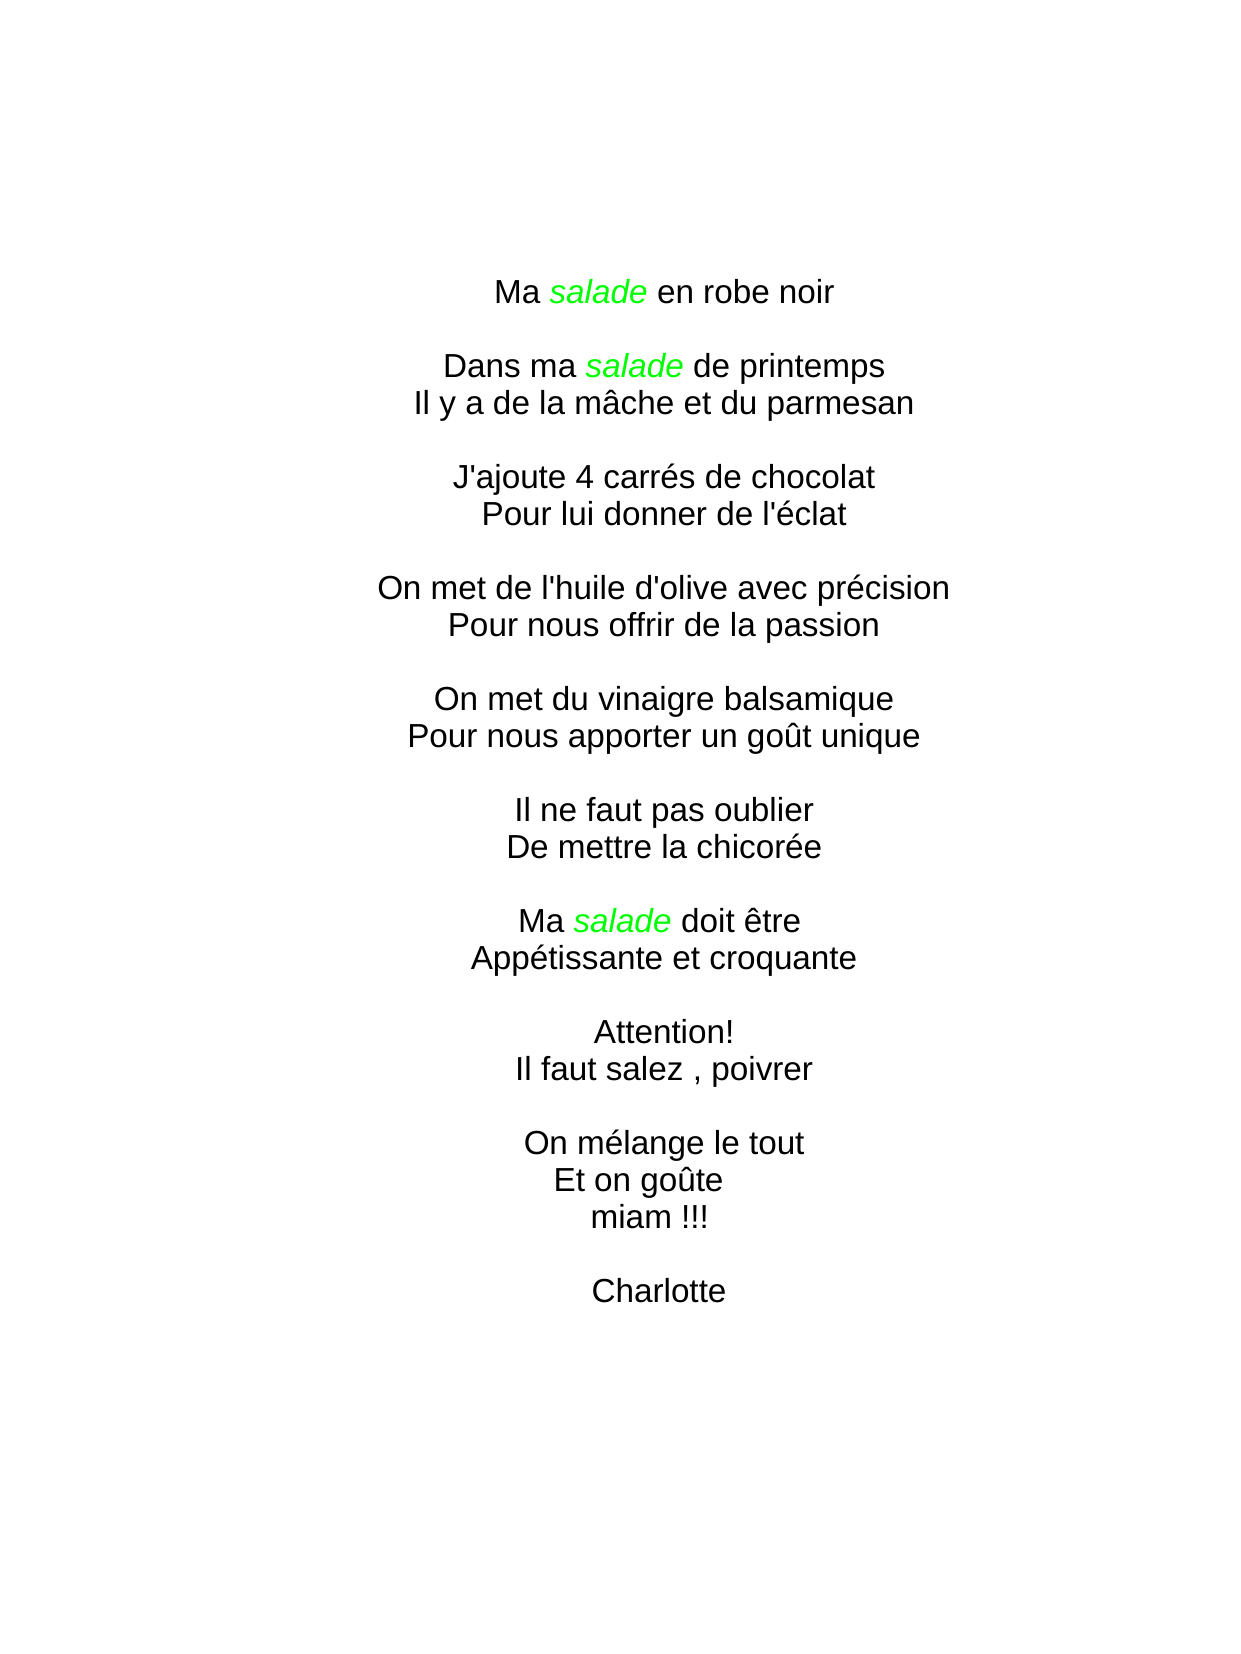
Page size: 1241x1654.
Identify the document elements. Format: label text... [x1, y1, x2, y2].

text_box Ma salade en robe noir Dans ma salade de printemps Il y a de la mâche et du parmesan J'ajoute 4 carrés de chocolat Pour lui donner de l'éclat On met de l'huile d'olive avec précision Pour nous offrir de la passion On met du vinaigre balsamique Pour nous apporter un goût unique Il ne faut pas oublier De mettre la chicorée Ma salade doit être Appétissante et croquante Attention! Il faut salez , poivrer On mélange le tout Et on goûte miam !!! Charlotte [59, 265, 1241, 1654]
